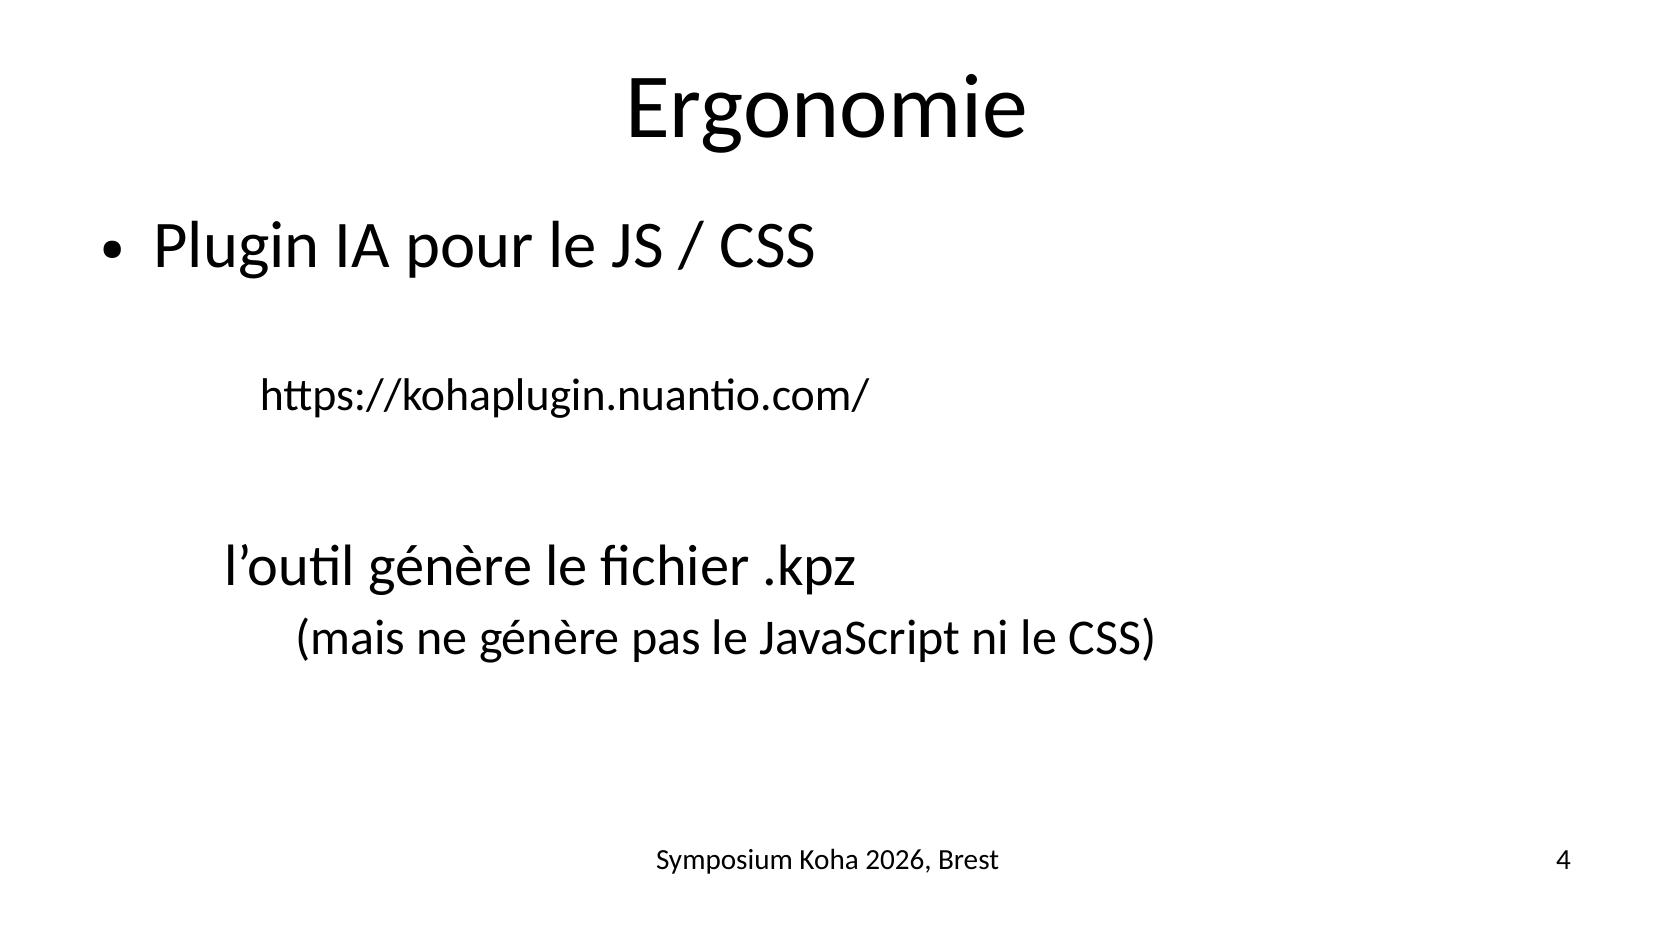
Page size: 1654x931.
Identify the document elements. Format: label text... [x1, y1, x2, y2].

title Ergonomie [82, 37, 1571, 193]
list Plugin IA pour le JS / CSS https://kohaplugin.nuantio.com/ l’outil génère le fichier .kpz (mais ne génère pas le JavaScript ni le CSS) [82, 217, 1571, 758]
